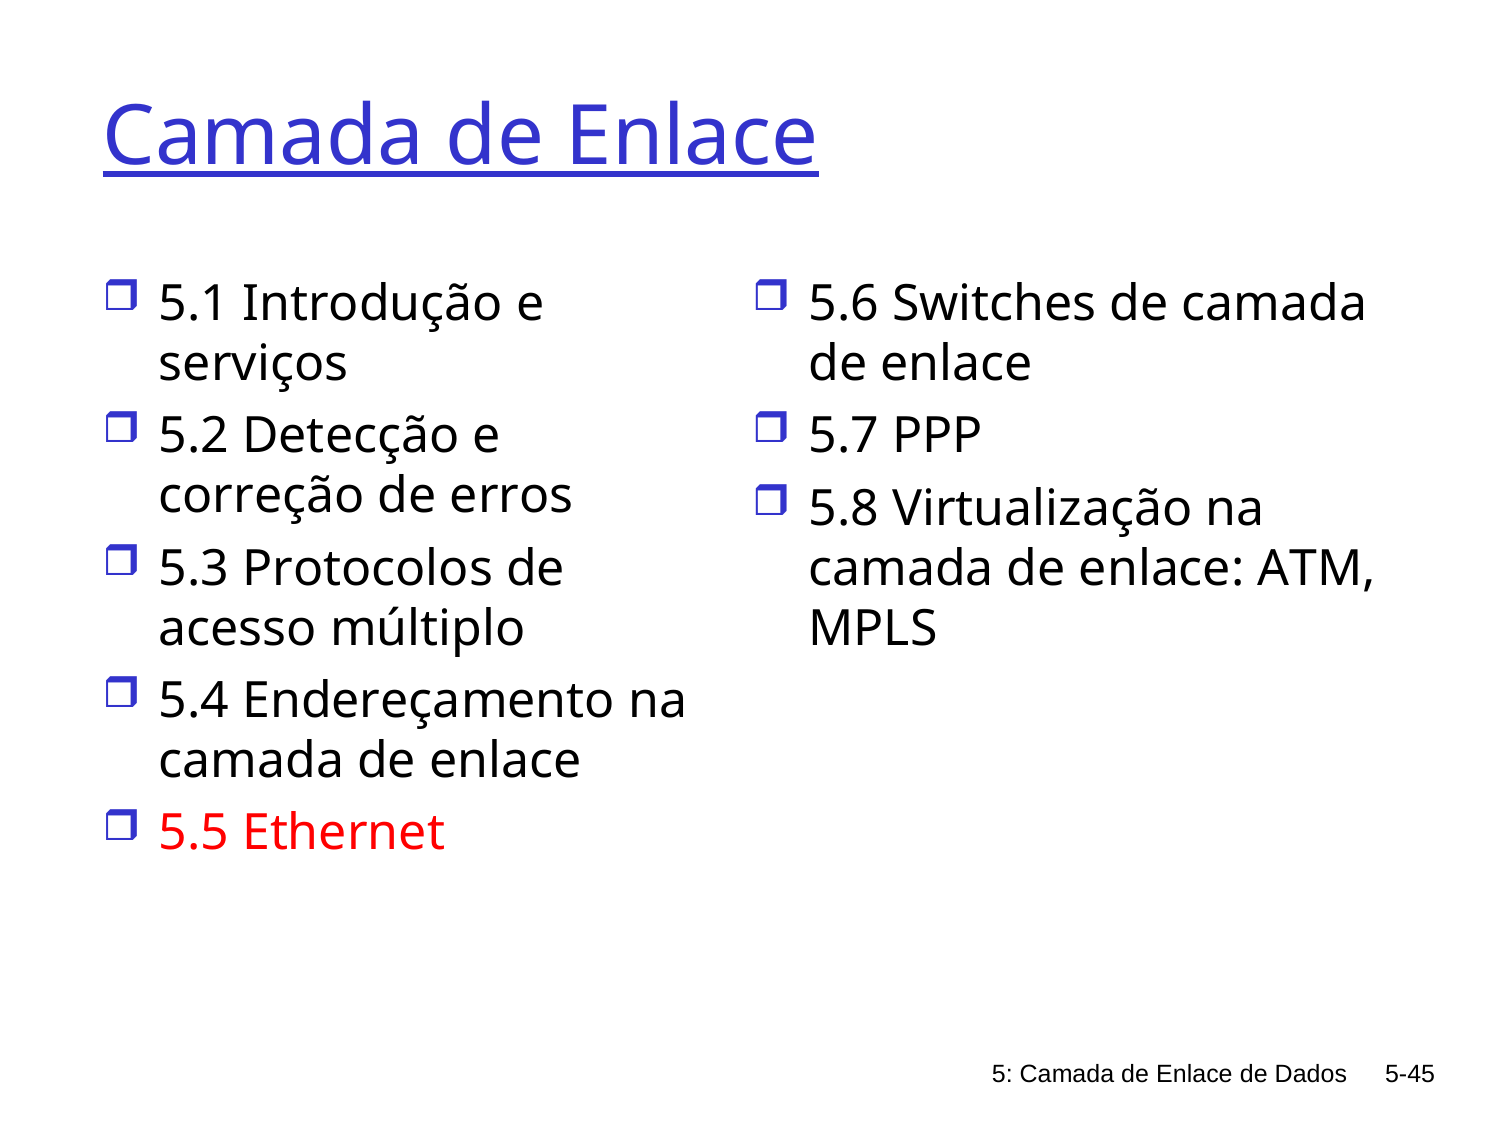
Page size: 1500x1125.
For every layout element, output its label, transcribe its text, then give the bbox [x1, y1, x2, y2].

list 5.1 Introdução e serviços 5.2 Detecção e correção de erros 5.3 Protocolos de acesso múltiplo 5.4 Endereçamento na camada de enlace 5.5 Ethernet [87, 262, 713, 1026]
text_box 5-<número> [1339, 1050, 1451, 1125]
list 5.6 Switches de camada de enlace 5.7 PPP 5.8 Virtualização na camada de enlace: ATM, MPLS [737, 262, 1403, 1026]
title Camada de Enlace [87, 37, 1363, 225]
text_box 5: Camada de Enlace de Dados [837, 1050, 1339, 1125]
